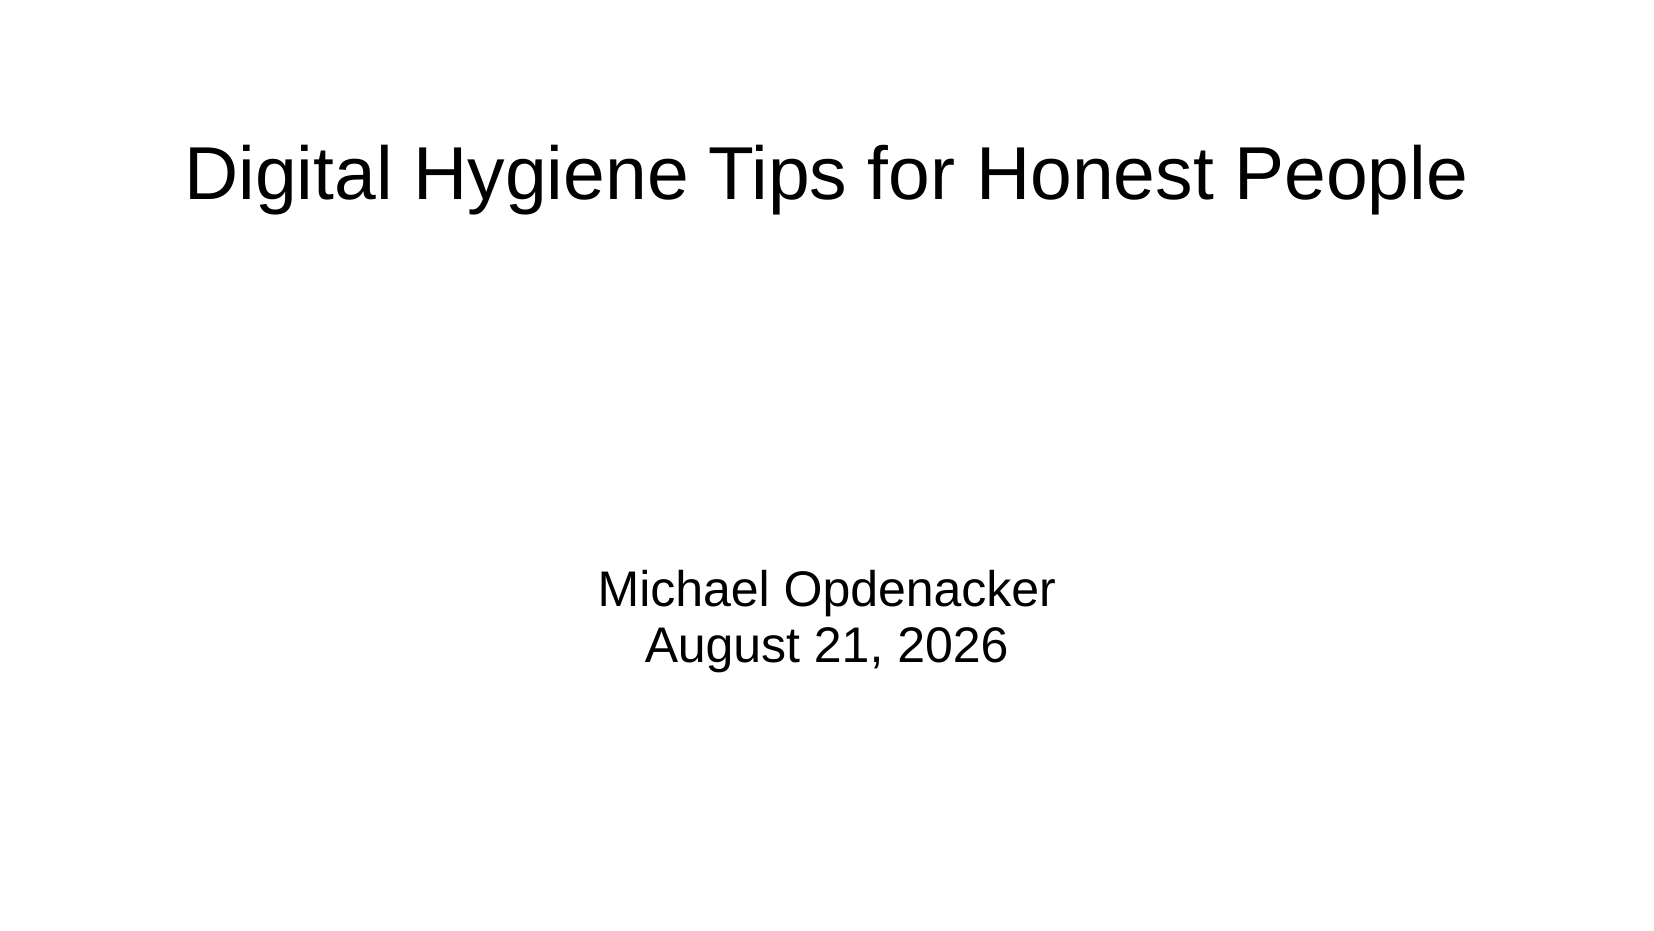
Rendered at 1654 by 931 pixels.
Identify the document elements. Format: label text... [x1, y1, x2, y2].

title Digital Hygiene Tips for Honest People [82, 71, 1571, 277]
subtitle Michael Opdenacker September 10, 2024 [82, 347, 1571, 887]
